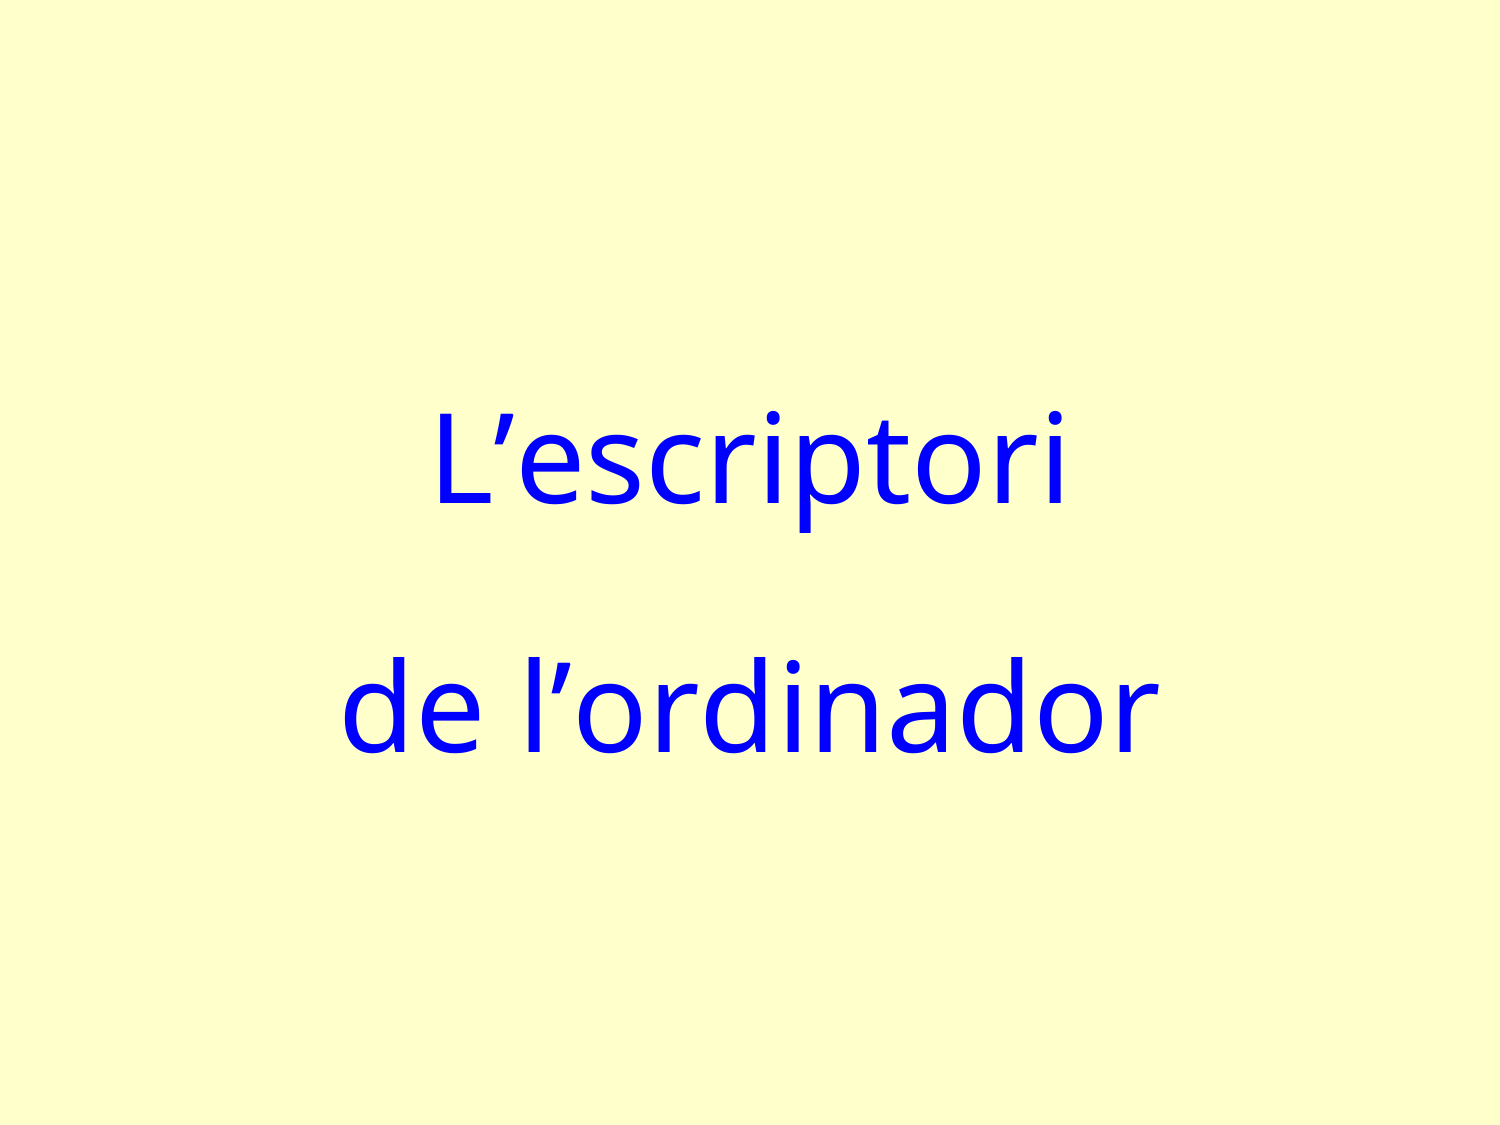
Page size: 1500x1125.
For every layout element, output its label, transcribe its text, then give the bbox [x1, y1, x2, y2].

text_box L’escriptori de l’ordinador [200, 362, 1301, 797]
